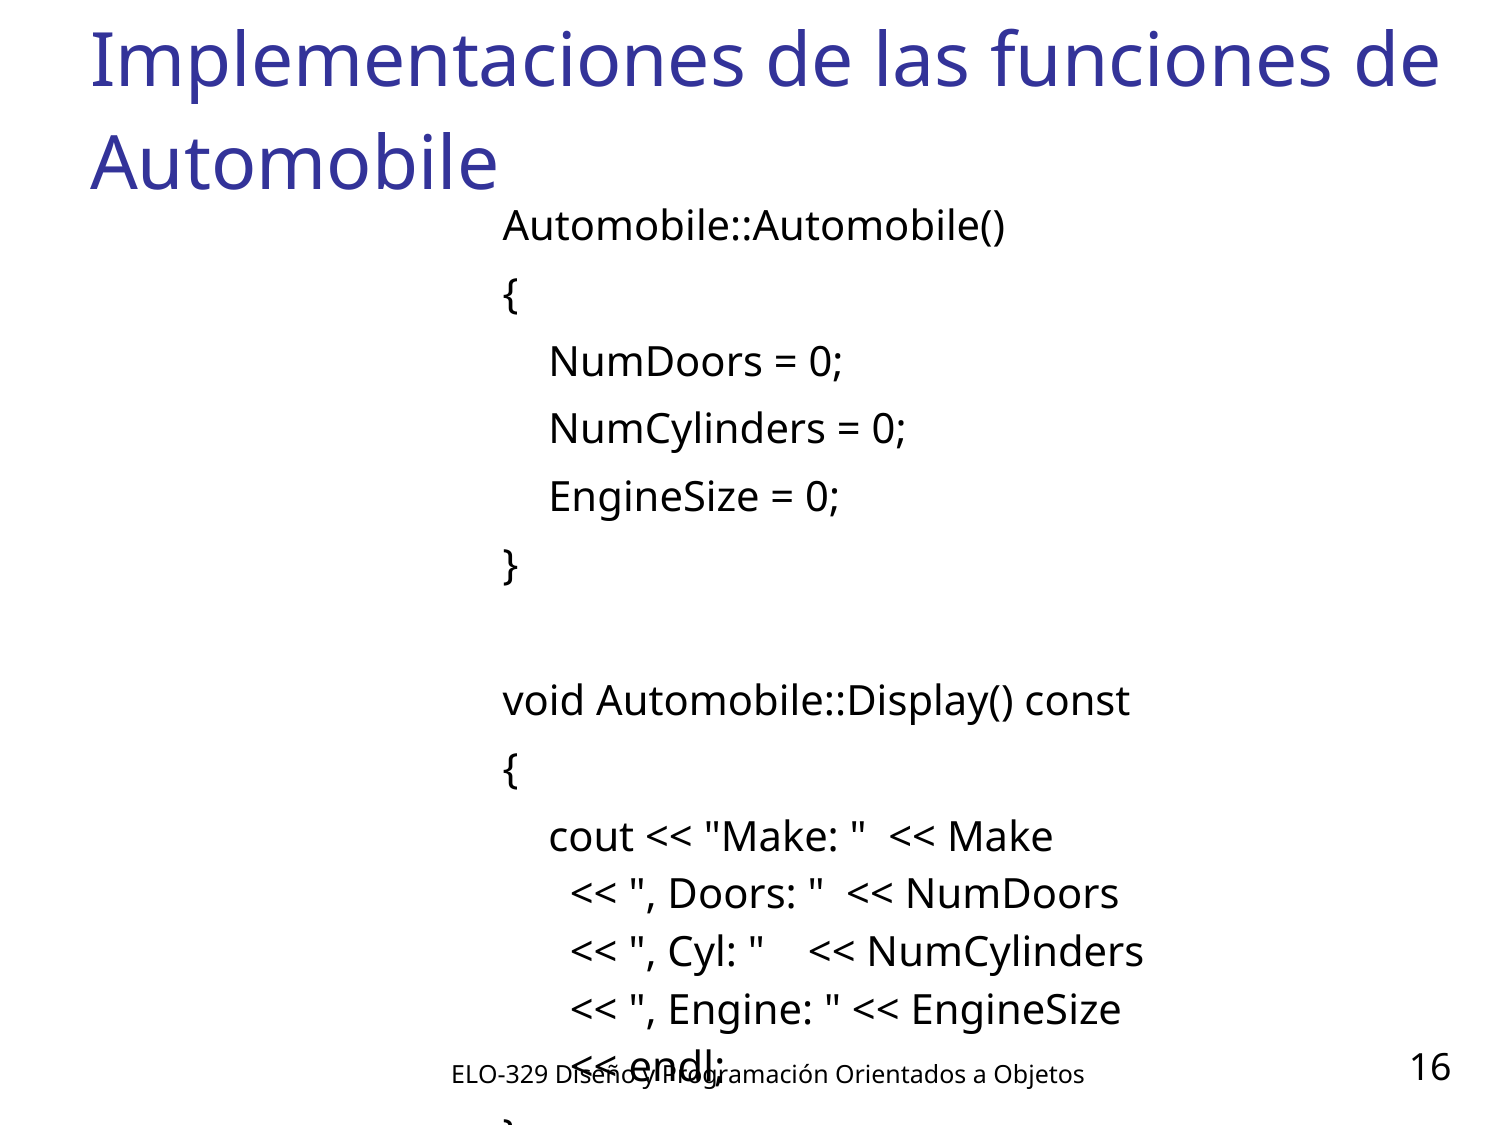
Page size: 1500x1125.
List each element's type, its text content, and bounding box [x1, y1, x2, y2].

title Implementaciones de las funciones de Automobile [75, 0, 1465, 220]
list Automobile::Automobile()‏ { NumDoors = 0; NumCylinders = 0; EngineSize = 0; } void Automobile::Display() const { cout << "Make: " << Make << ", Doors: " << NumDoors << ", Cyl: " << NumCylinders << ", Engine: " << EngineSize << endl; } [412, 187, 1462, 1041]
